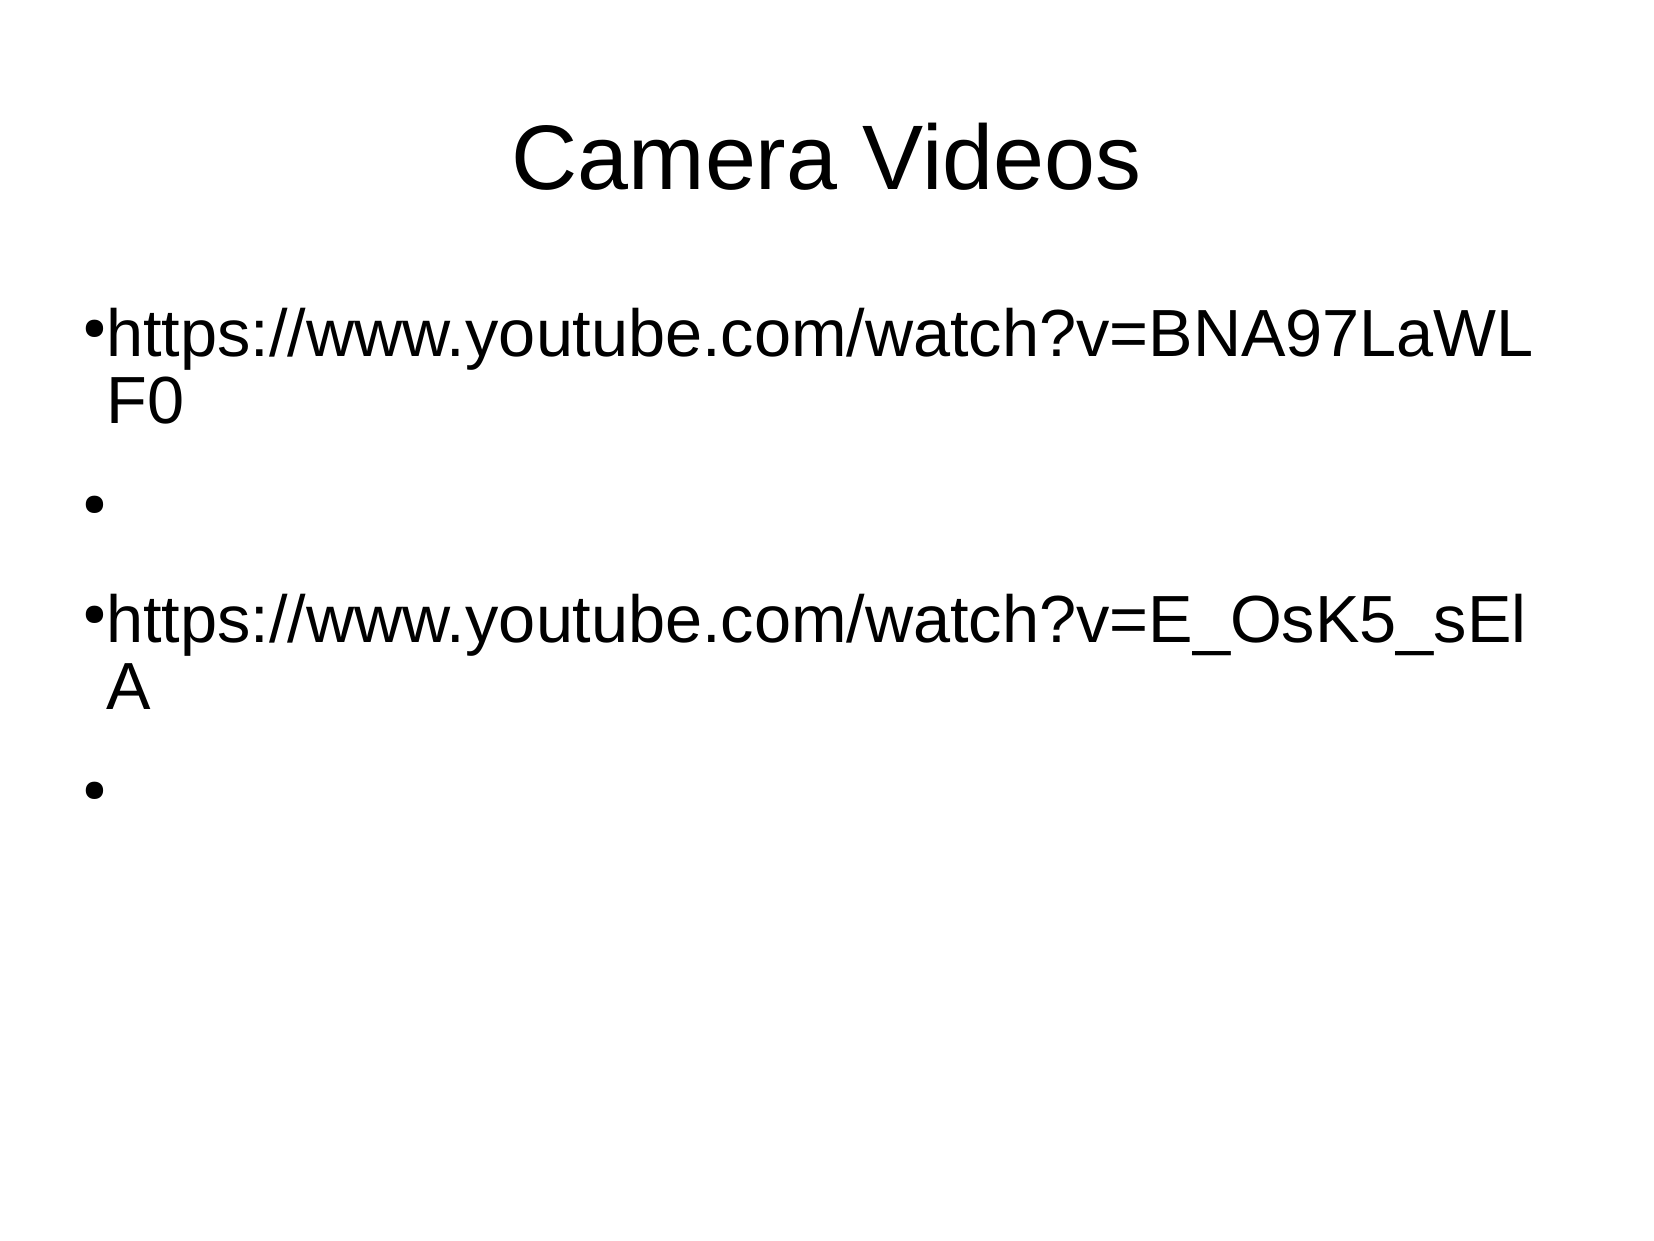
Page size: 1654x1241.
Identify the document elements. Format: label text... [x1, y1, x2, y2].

list https://www.youtube.com/watch?v=BNA97LaWLF0 https://www.youtube.com/watch?v=E_OsK5_sElA [82, 290, 1571, 1010]
title Camera Videos [82, 49, 1571, 257]
